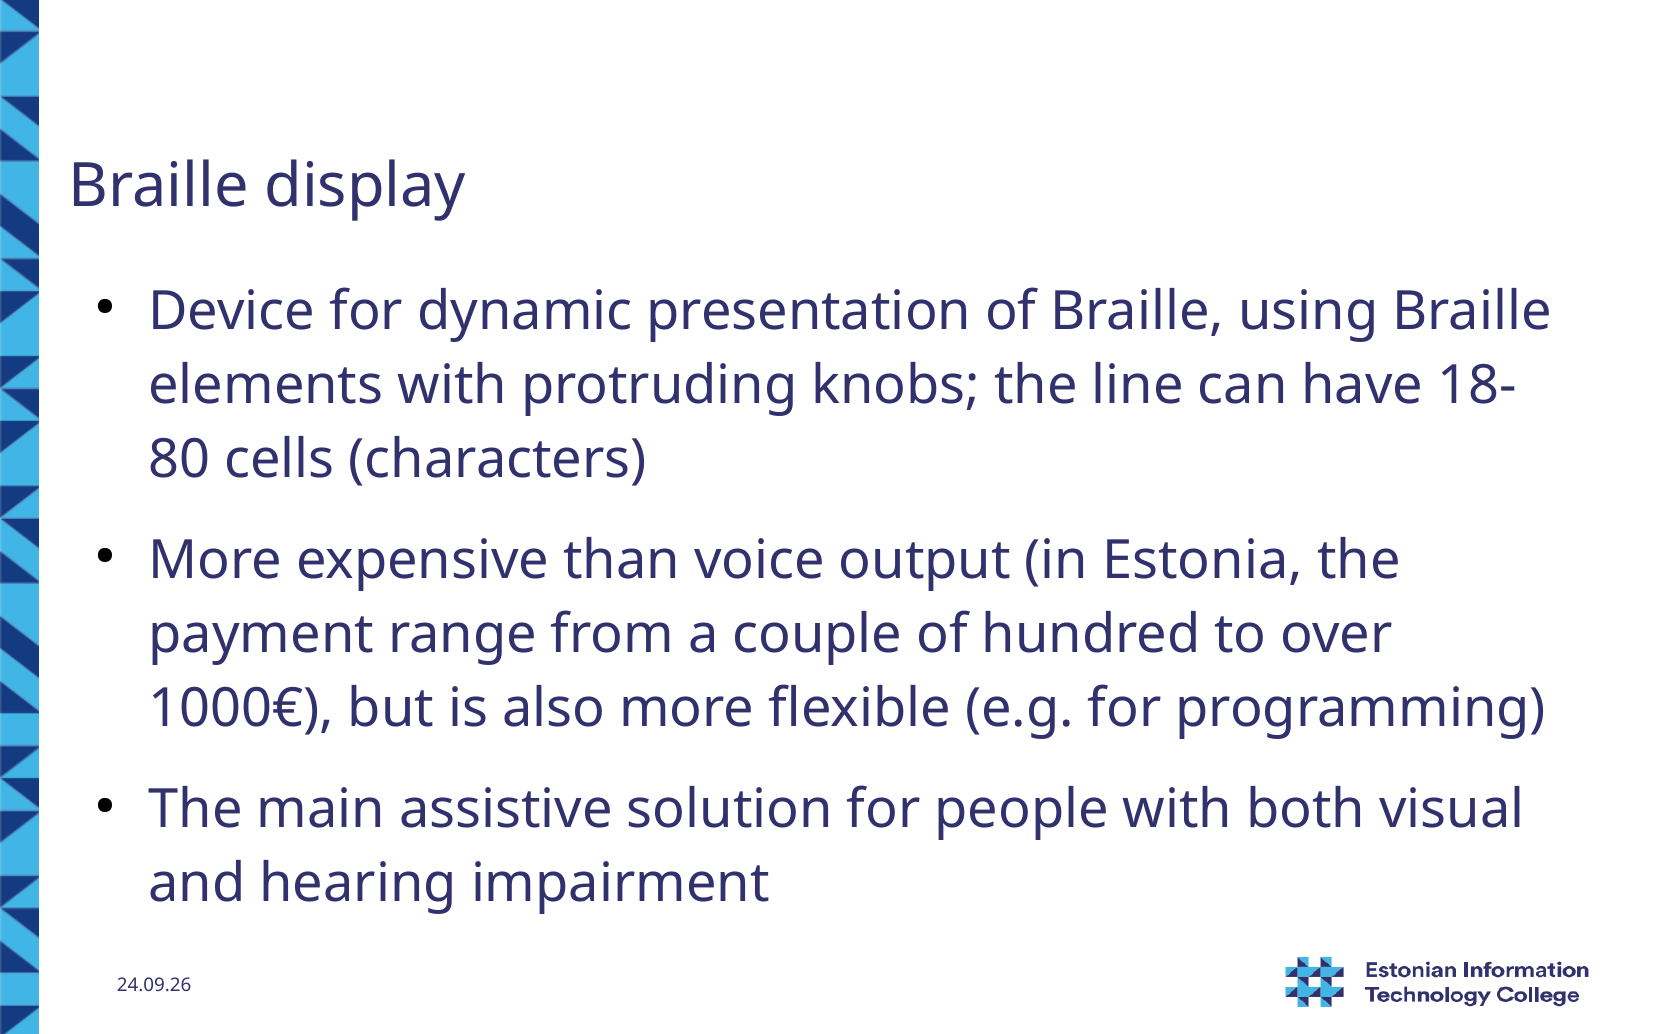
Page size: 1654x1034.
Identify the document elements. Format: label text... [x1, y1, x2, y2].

title Braille display [68, 97, 1205, 270]
list Device for dynamic presentation of Braille, using Braille elements with protruding knobs; the line can have 18-80 cells (characters) More expensive than voice output (in Estonia, the payment range from a couple of hundred to over 1000€), but is also more flexible (e.g. for programming) The main assistive solution for people with both visual and hearing impairment [77, 271, 1564, 954]
